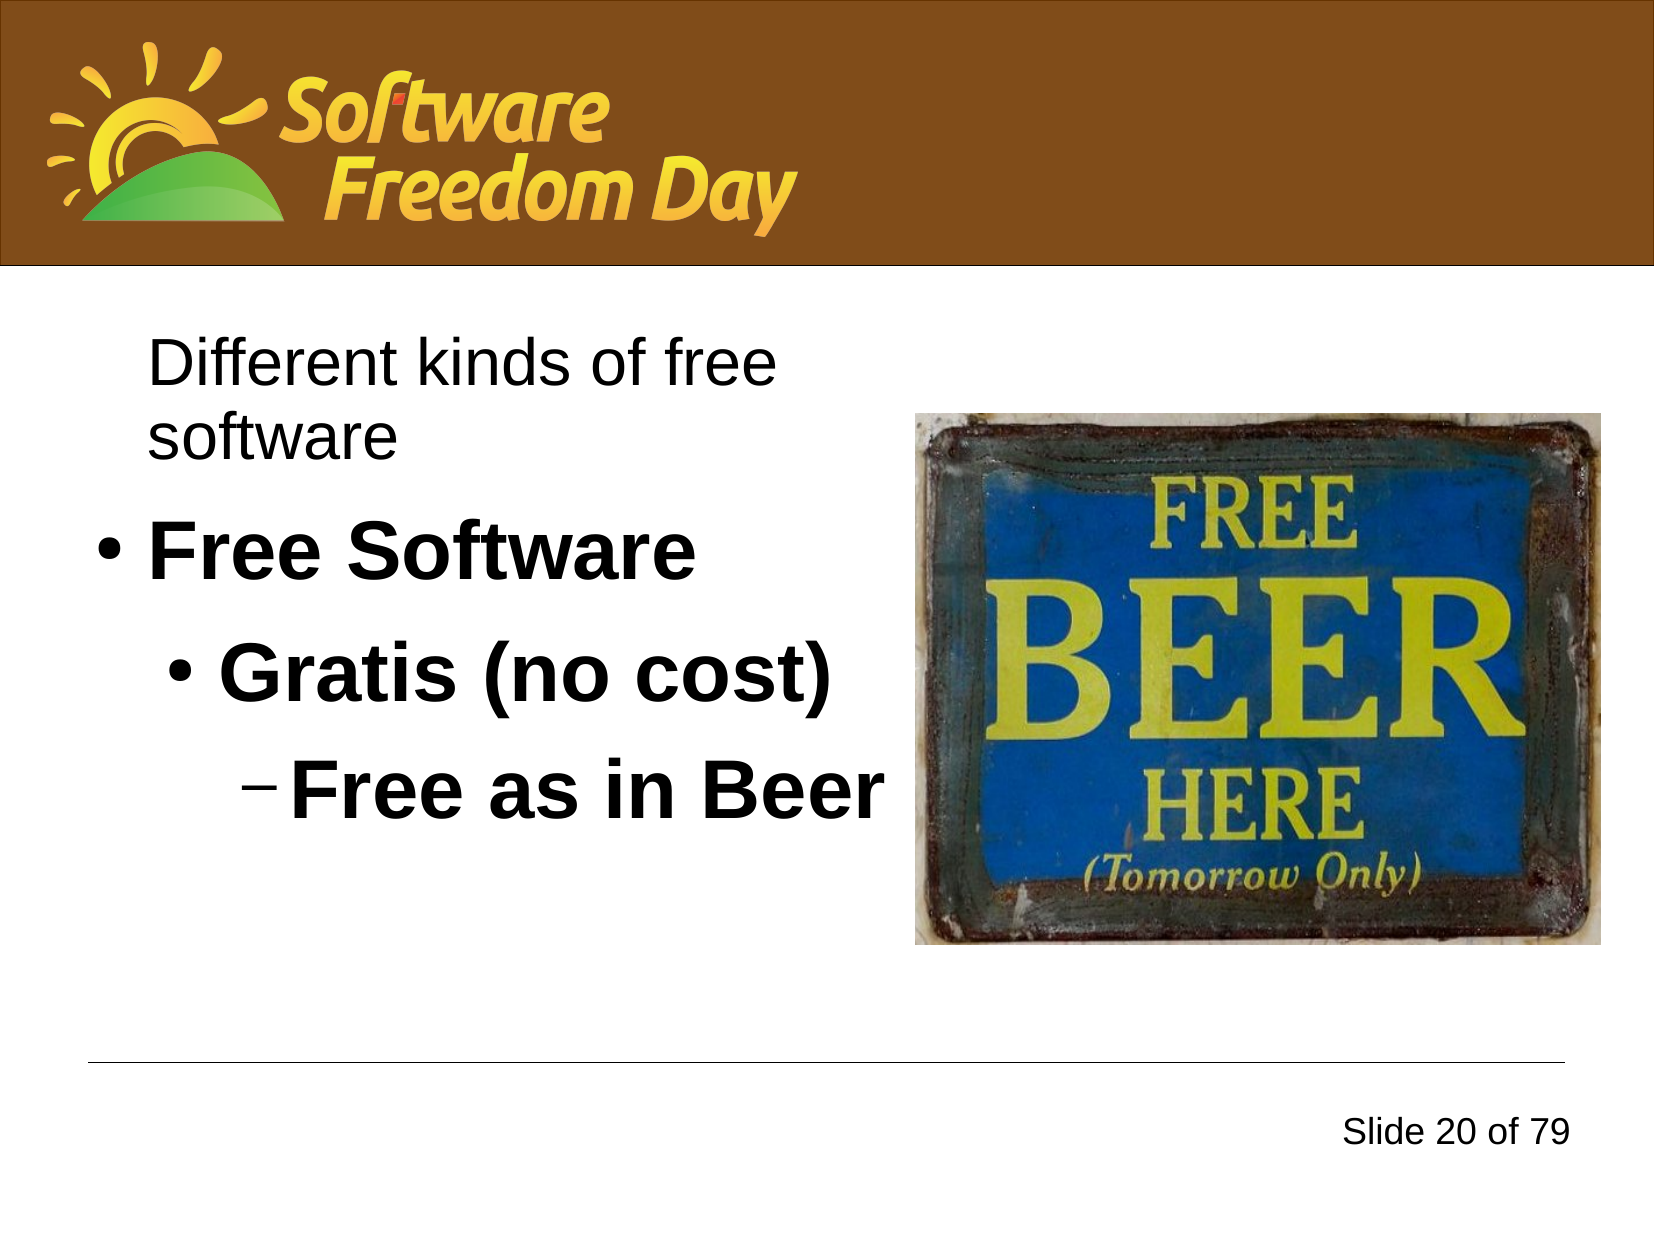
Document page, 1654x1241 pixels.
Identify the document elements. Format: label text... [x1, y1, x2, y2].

list Different kinds of free software Free Software Gratis (no cost) Free as in Beer [76, 324, 1004, 1045]
picture [915, 413, 1601, 945]
picture [47, 42, 798, 237]
